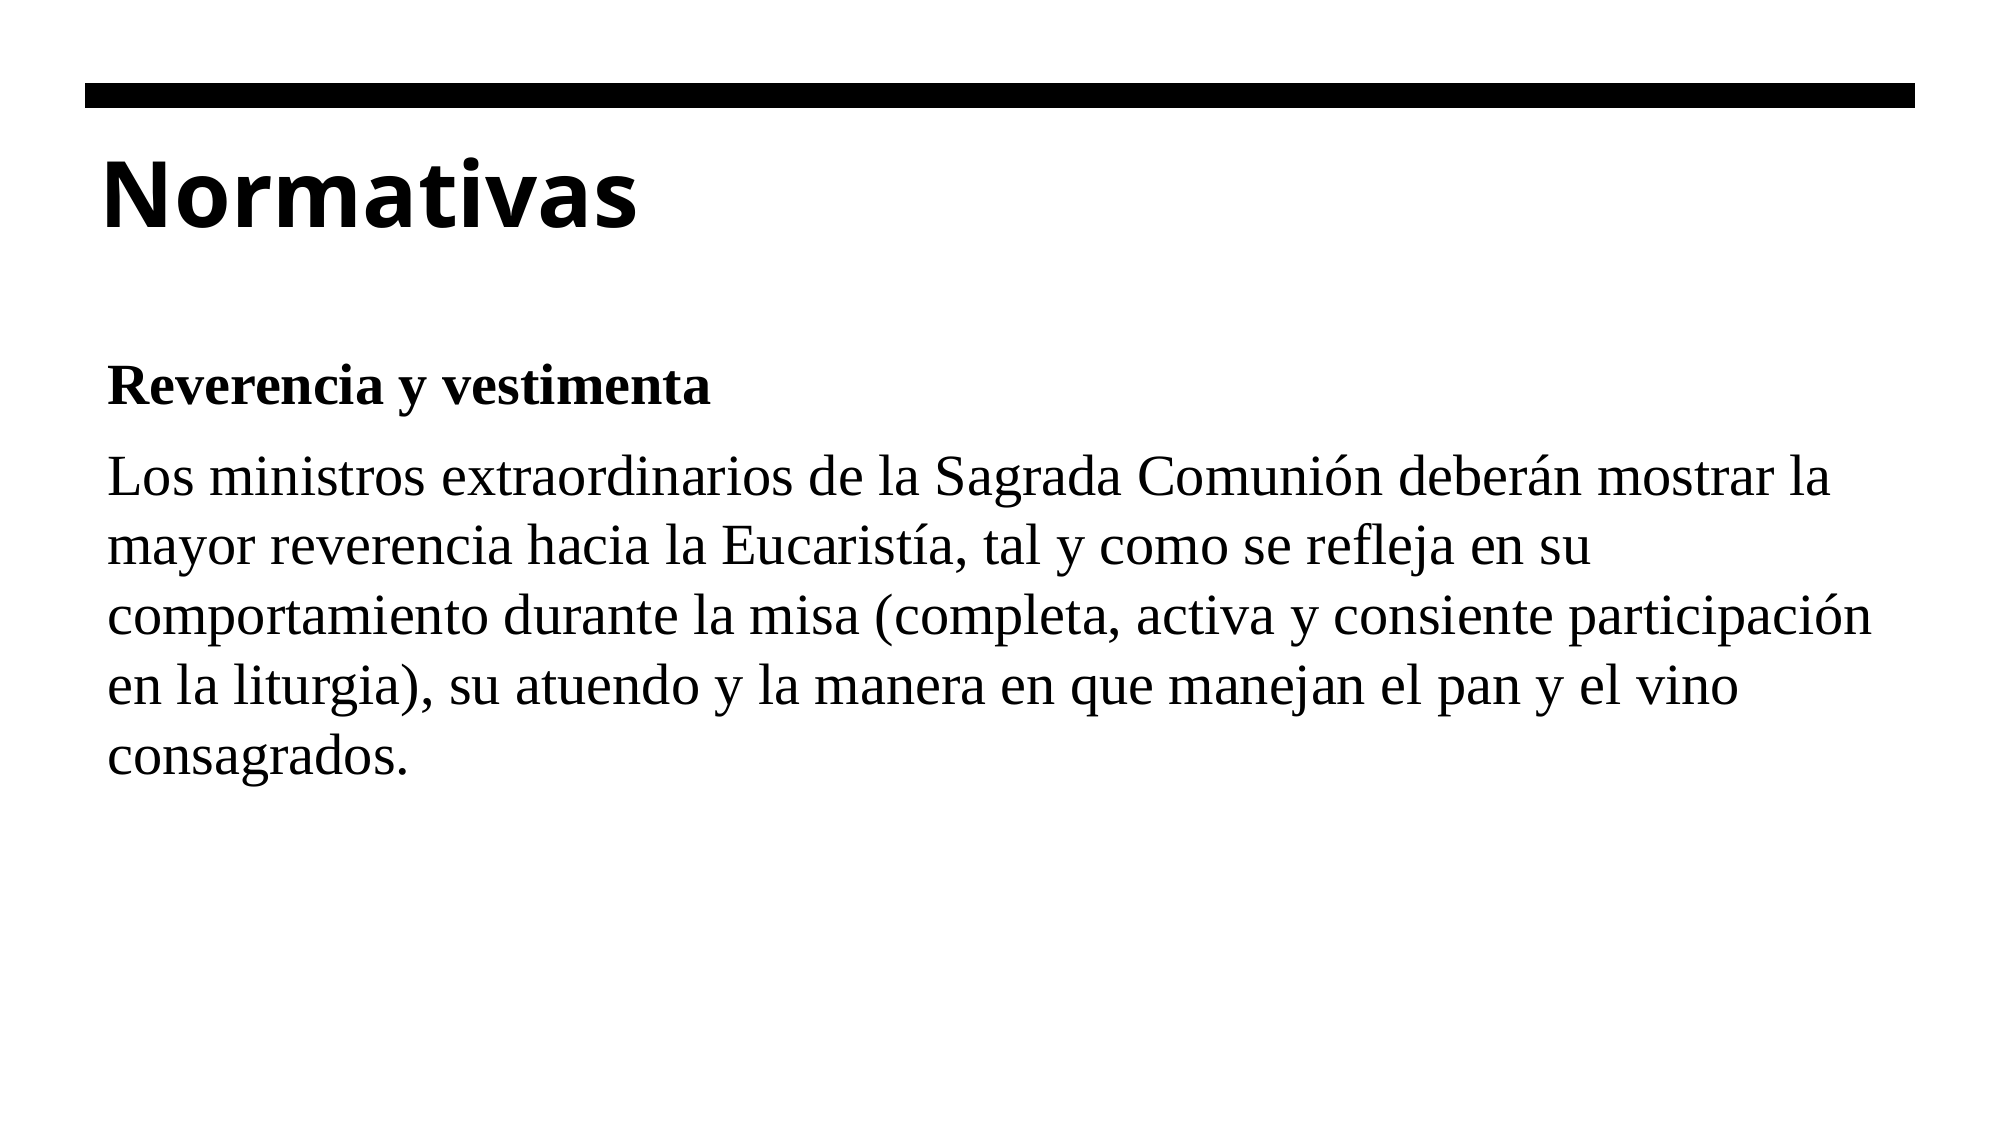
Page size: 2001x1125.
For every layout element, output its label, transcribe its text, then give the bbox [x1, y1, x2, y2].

title Normativas [84, 127, 1915, 368]
list Reverencia y vestimenta Los ministros extraordinarios de la Sagrada Comunión deberán mostrar la mayor reverencia hacia la Eucaristía, tal y como se refleja en su comportamiento durante la misa (completa, activa y consiente participación en la liturgia), su atuendo y la manera en que manejan el pan y el vino consagrados. [92, 247, 1923, 1068]
